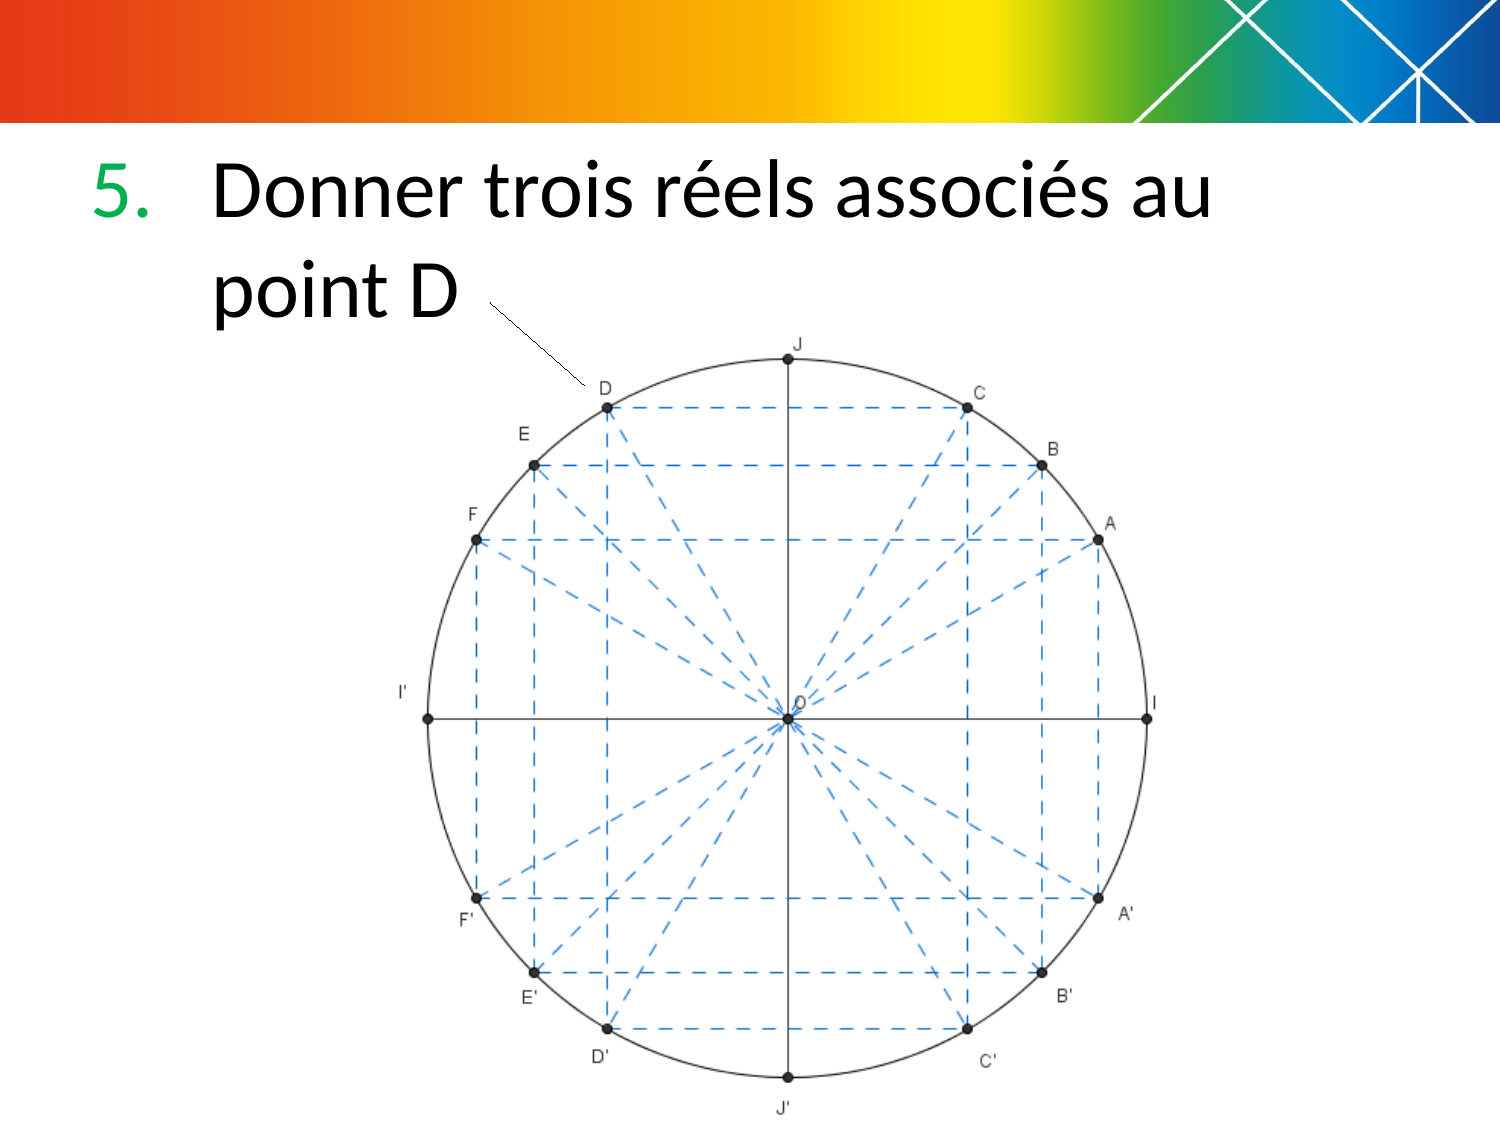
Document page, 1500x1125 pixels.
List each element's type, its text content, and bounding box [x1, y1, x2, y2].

picture [0, 0, 1359, 123]
picture [383, 326, 1172, 1125]
title Donner trois réels associés au point D [75, 126, 1426, 342]
picture [1340, 0, 1500, 123]
